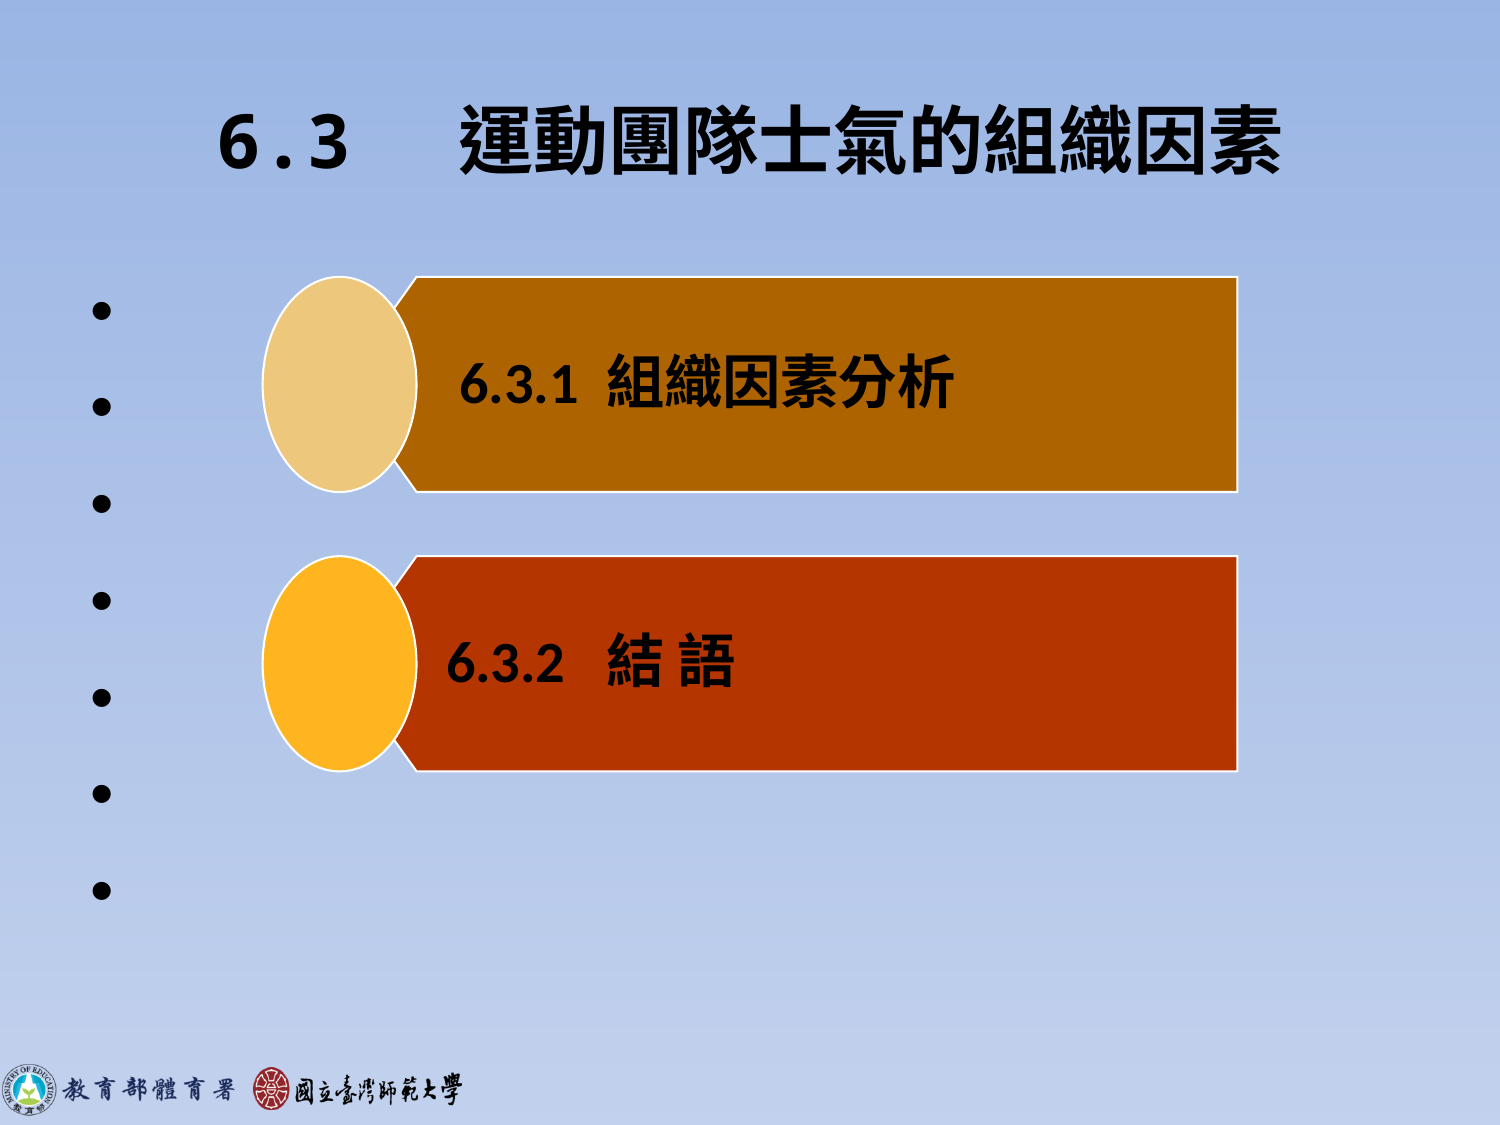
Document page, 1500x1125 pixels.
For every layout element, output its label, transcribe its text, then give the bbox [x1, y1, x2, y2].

text_box [262, 276, 417, 493]
text_box 6.3.2 結 語 [394, 556, 1238, 772]
list [75, 262, 1426, 1005]
text_box [262, 556, 417, 772]
title 6.3 運動團隊士氣的組織因素 [75, 45, 1426, 233]
text_box 6.3.1 組織因素分析 [394, 276, 1238, 492]
